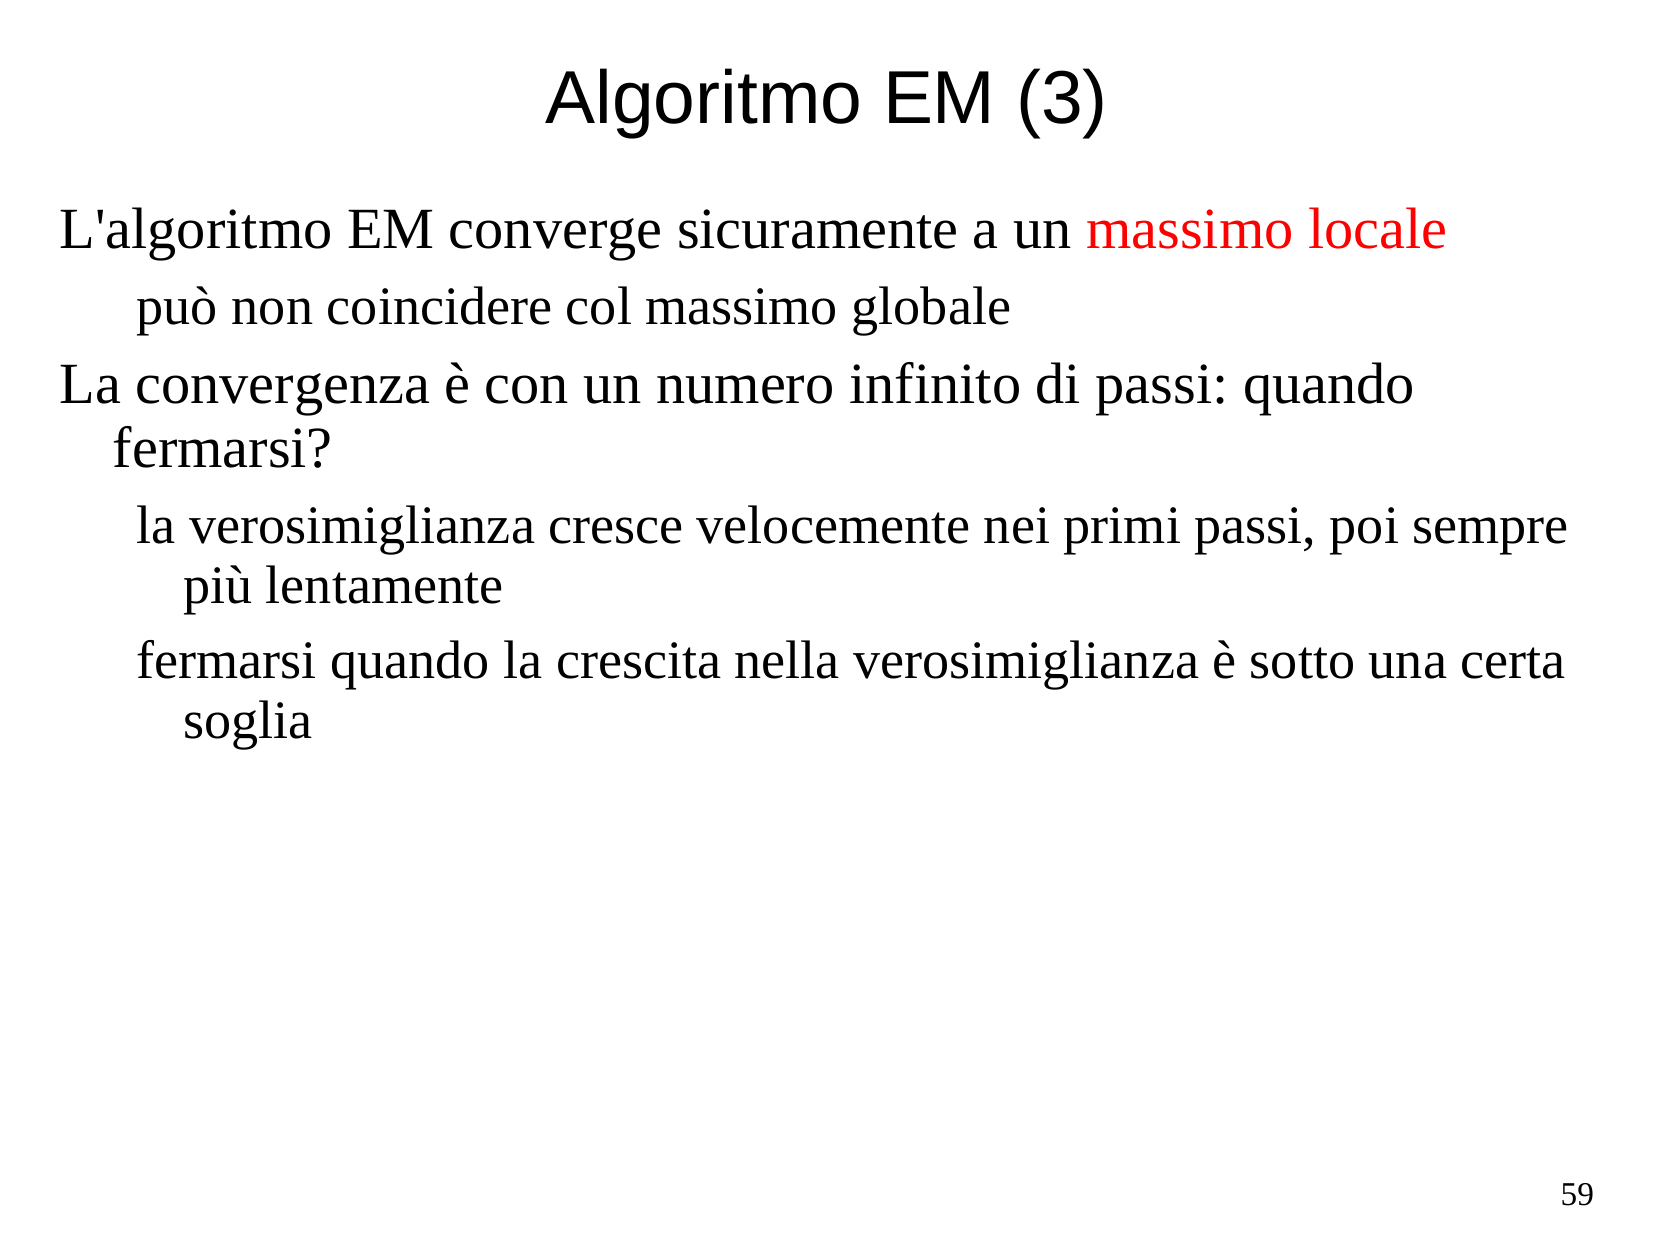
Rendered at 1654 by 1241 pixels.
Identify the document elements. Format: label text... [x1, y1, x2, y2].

list L'algoritmo EM converge sicuramente a un massimo locale può non coincidere col massimo globale La convergenza è con un numero infinito di passi: quando fermarsi? la verosimiglianza cresce velocemente nei primi passi, poi sempre più lentamente fermarsi quando la crescita nella verosimiglianza è sotto una certa soglia [42, 196, 1612, 1187]
title Algoritmo EM (3) [37, 30, 1617, 166]
